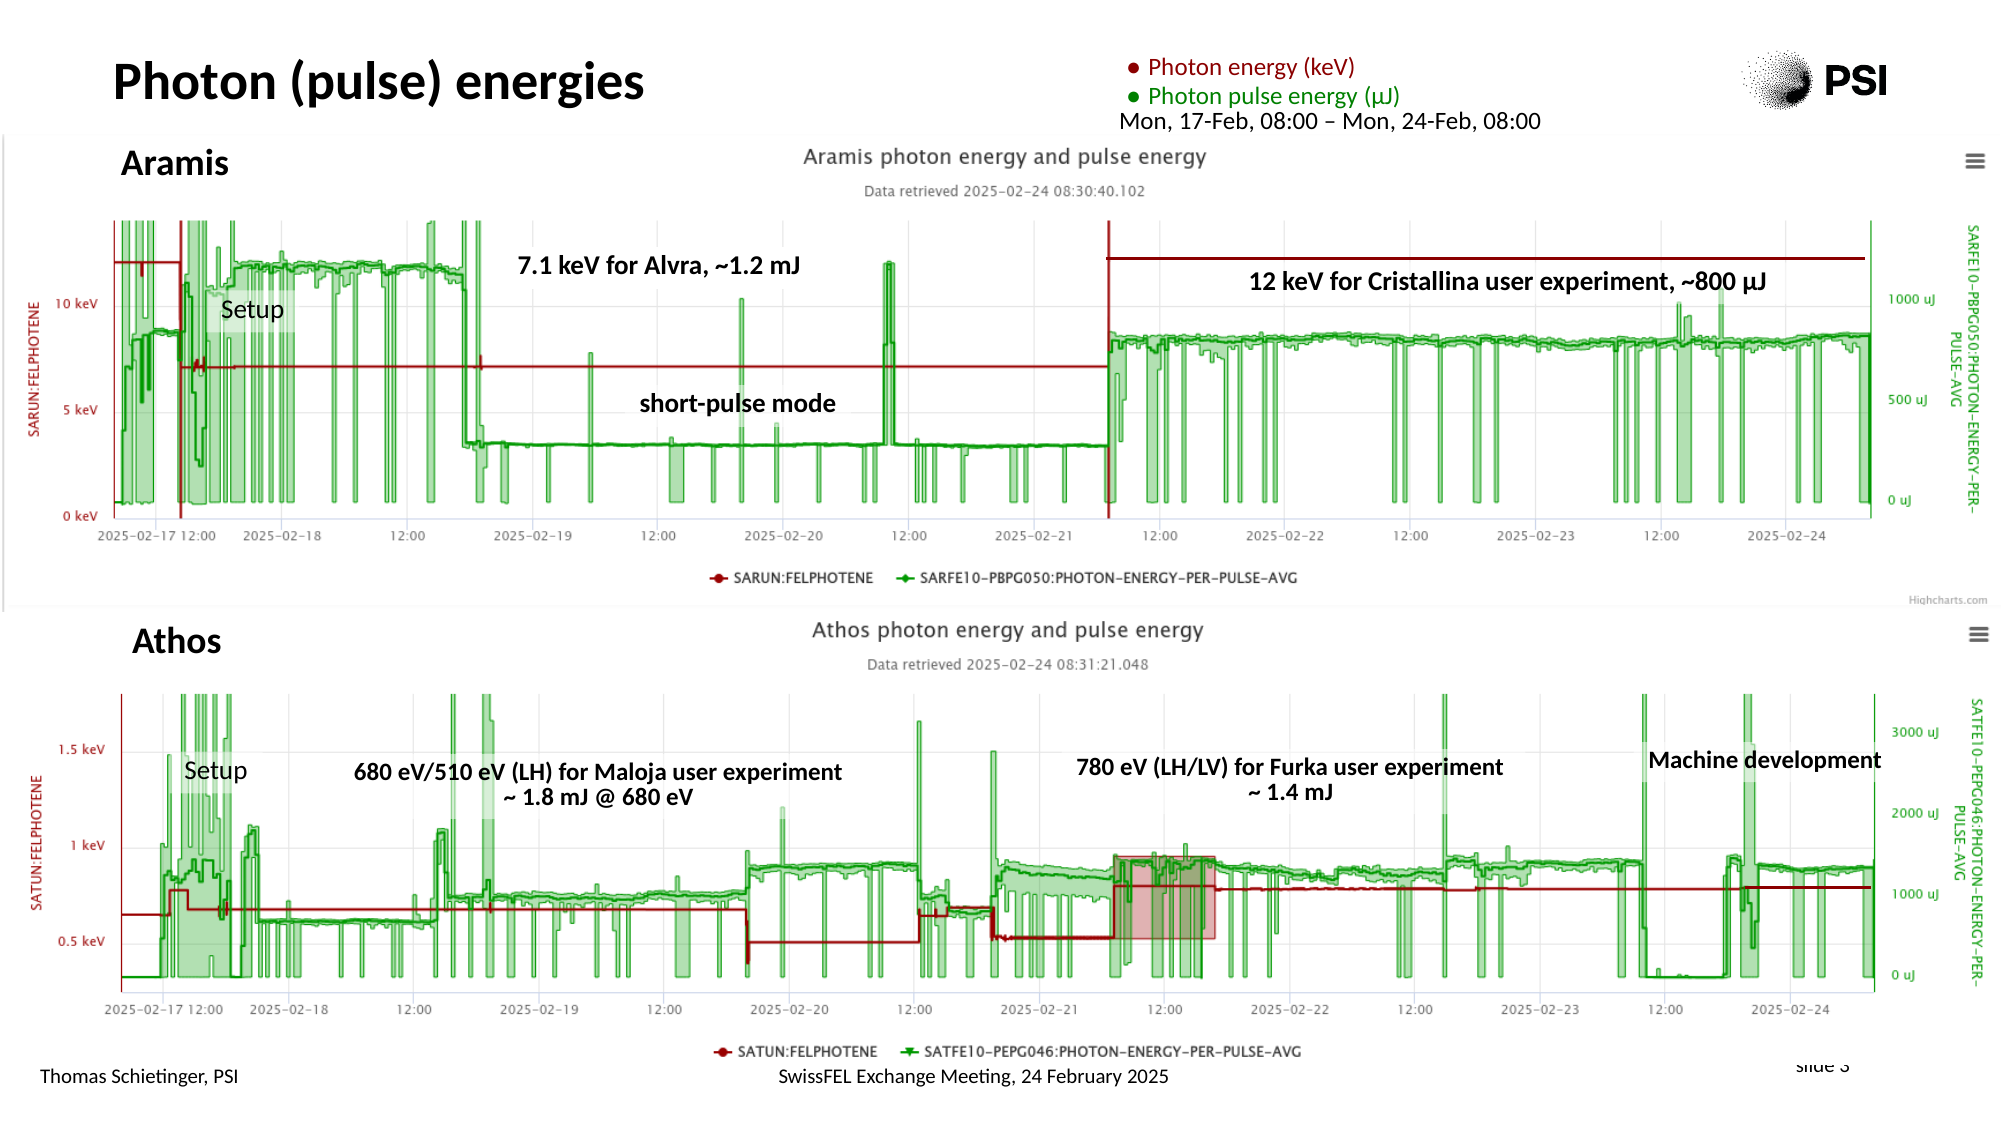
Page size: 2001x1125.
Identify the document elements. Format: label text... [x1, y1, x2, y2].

title Athos [132, 616, 278, 673]
text_box short-pulse mode [624, 385, 852, 427]
text_box ● Photon energy (keV) ● Photon pulse energy (µJ) Mon, 17-Feb, 08:00 – Mon, 24-Feb, 08:00 [1104, 45, 1613, 145]
text_box 780 eV (LH/LV) for Furka user experiment ~ 1.4 mJ [1061, 749, 1525, 815]
text_box 680 eV/510 eV (LH) for Maloja user experiment ~ 1.8 mJ @ 680 eV [339, 754, 863, 819]
text_box Machine development [1633, 742, 1897, 783]
text_box Setup [169, 751, 263, 794]
text_box 7.1 keV for Alvra, ~1.2 mJ [502, 247, 826, 289]
title Photon (pulse) energies [114, 45, 1104, 118]
text_box 12 keV for Cristallina user experiment, ~800 µJ [1233, 262, 1788, 305]
picture [2, 134, 2001, 1065]
text_box Setup [206, 290, 299, 333]
title Aramis [120, 138, 309, 195]
